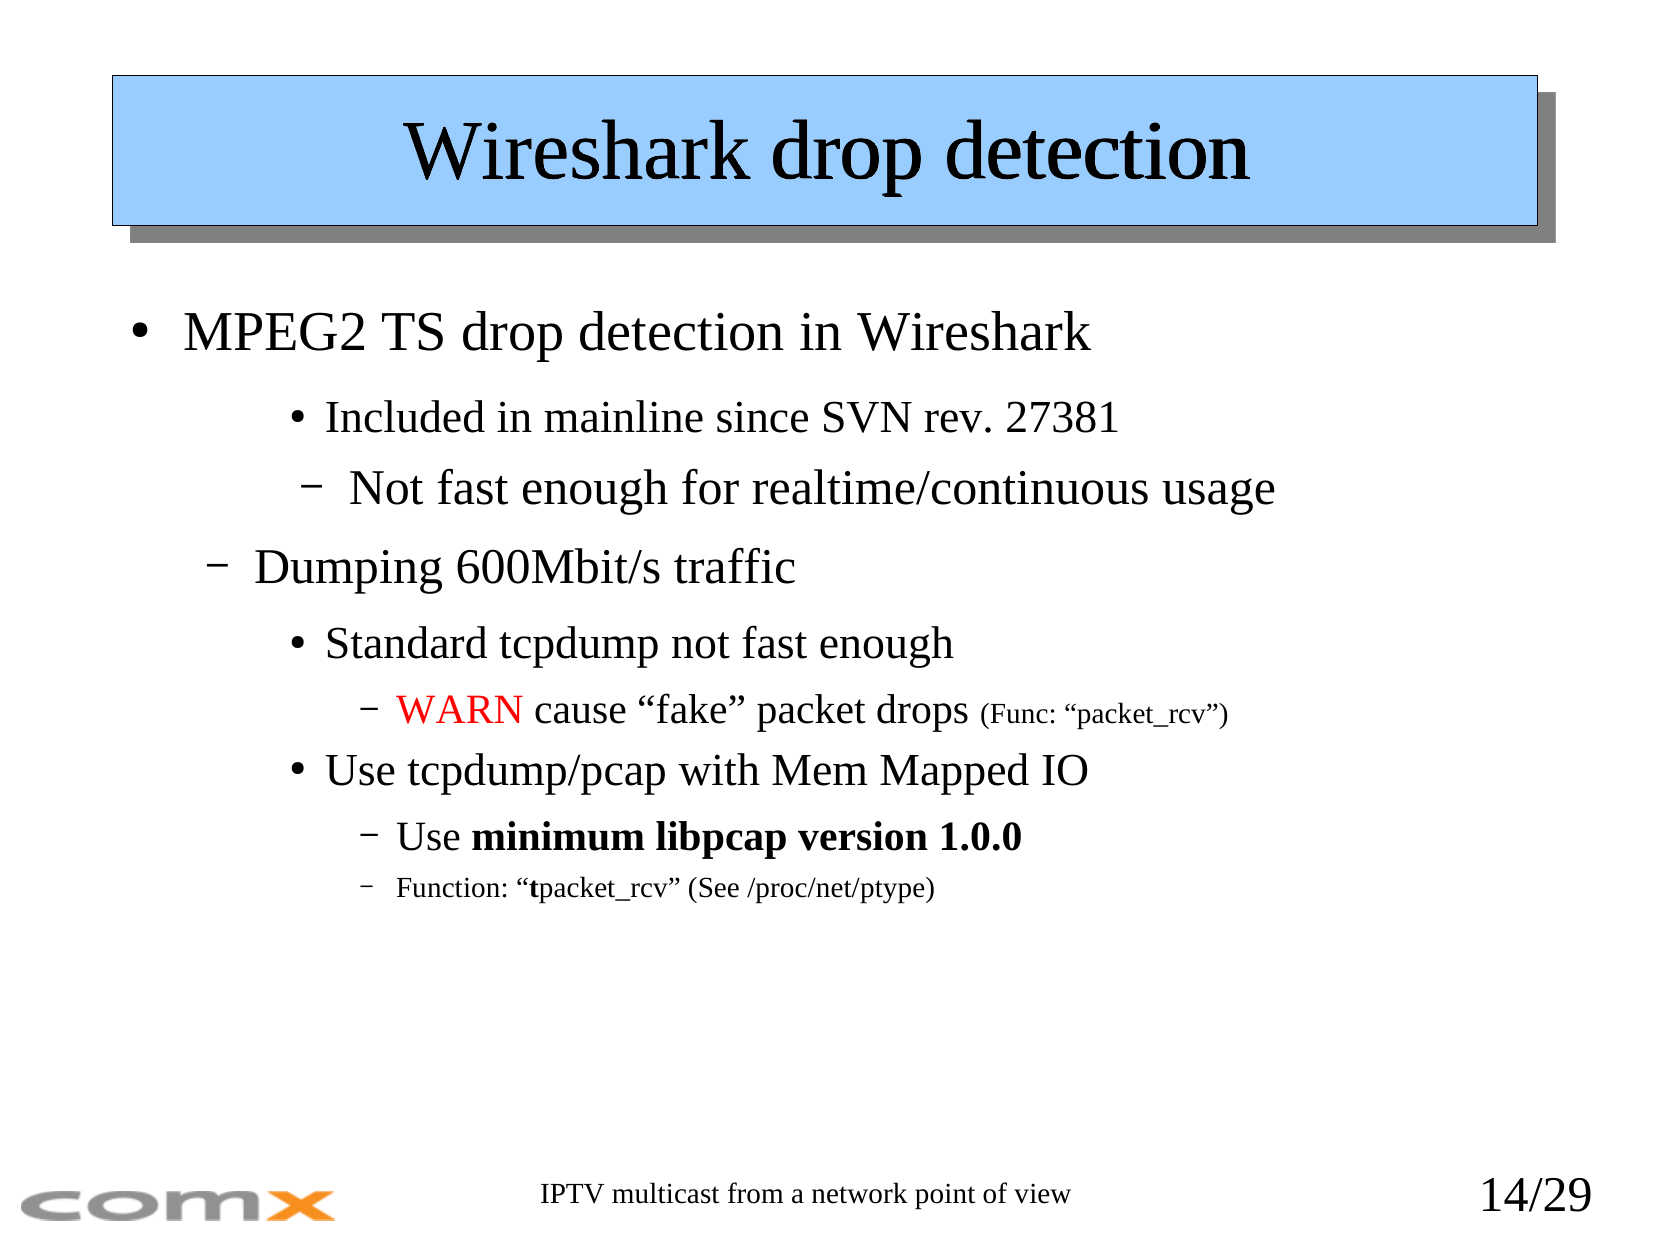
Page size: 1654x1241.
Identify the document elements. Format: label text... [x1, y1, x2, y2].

list MPEG2 TS drop detection in Wireshark Included in mainline since SVN rev. 27381 Not fast enough for realtime/continuous usage Dumping 600Mbit/s traffic Standard tcpdump not fast enough WARN cause “fake” packet drops (Func: “packet_rcv”) Use tcpdump/pcap with Mem Mapped IO Use minimum libpcap version 1.0.0 Function: “tpacket_rcv” (See /proc/net/ptype) [112, 300, 1538, 1058]
title Wireshark drop detection [116, 90, 1538, 211]
picture [21, 1191, 335, 1221]
